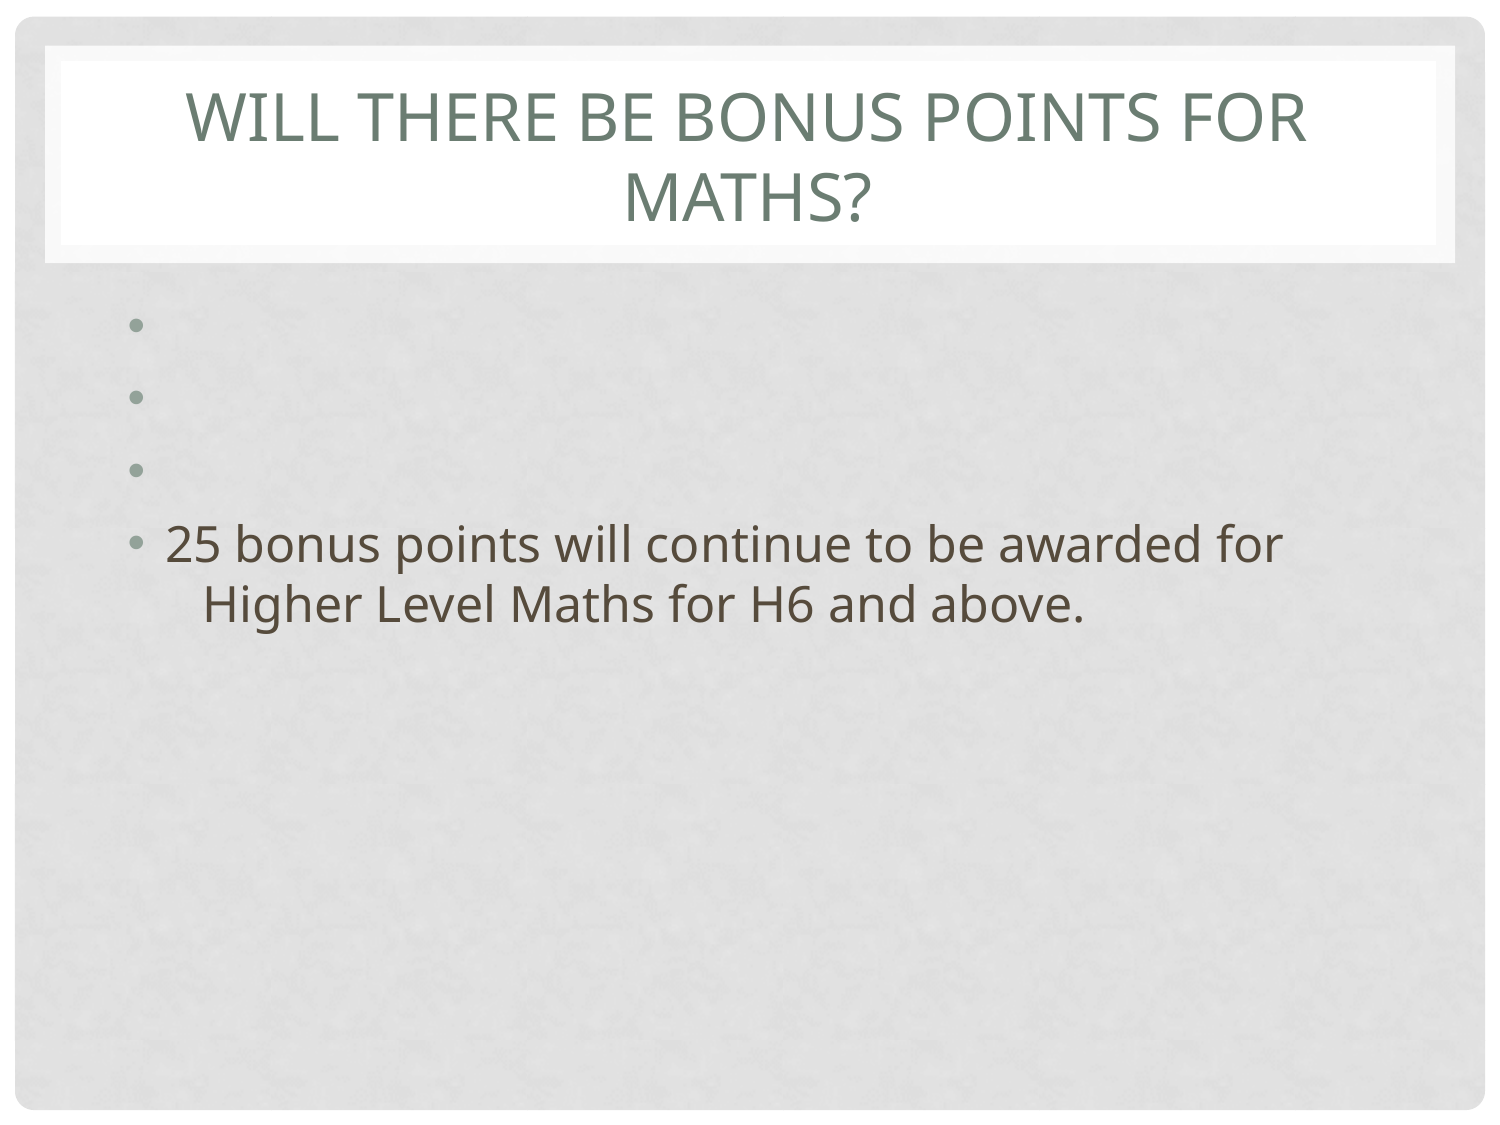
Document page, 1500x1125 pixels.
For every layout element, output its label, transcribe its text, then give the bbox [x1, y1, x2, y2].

list 25 bonus points will continue to be awarded for Higher Level Maths for H6 and above. [75, 287, 1426, 1005]
title Will there be bonus points for Maths? [69, 66, 1426, 238]
